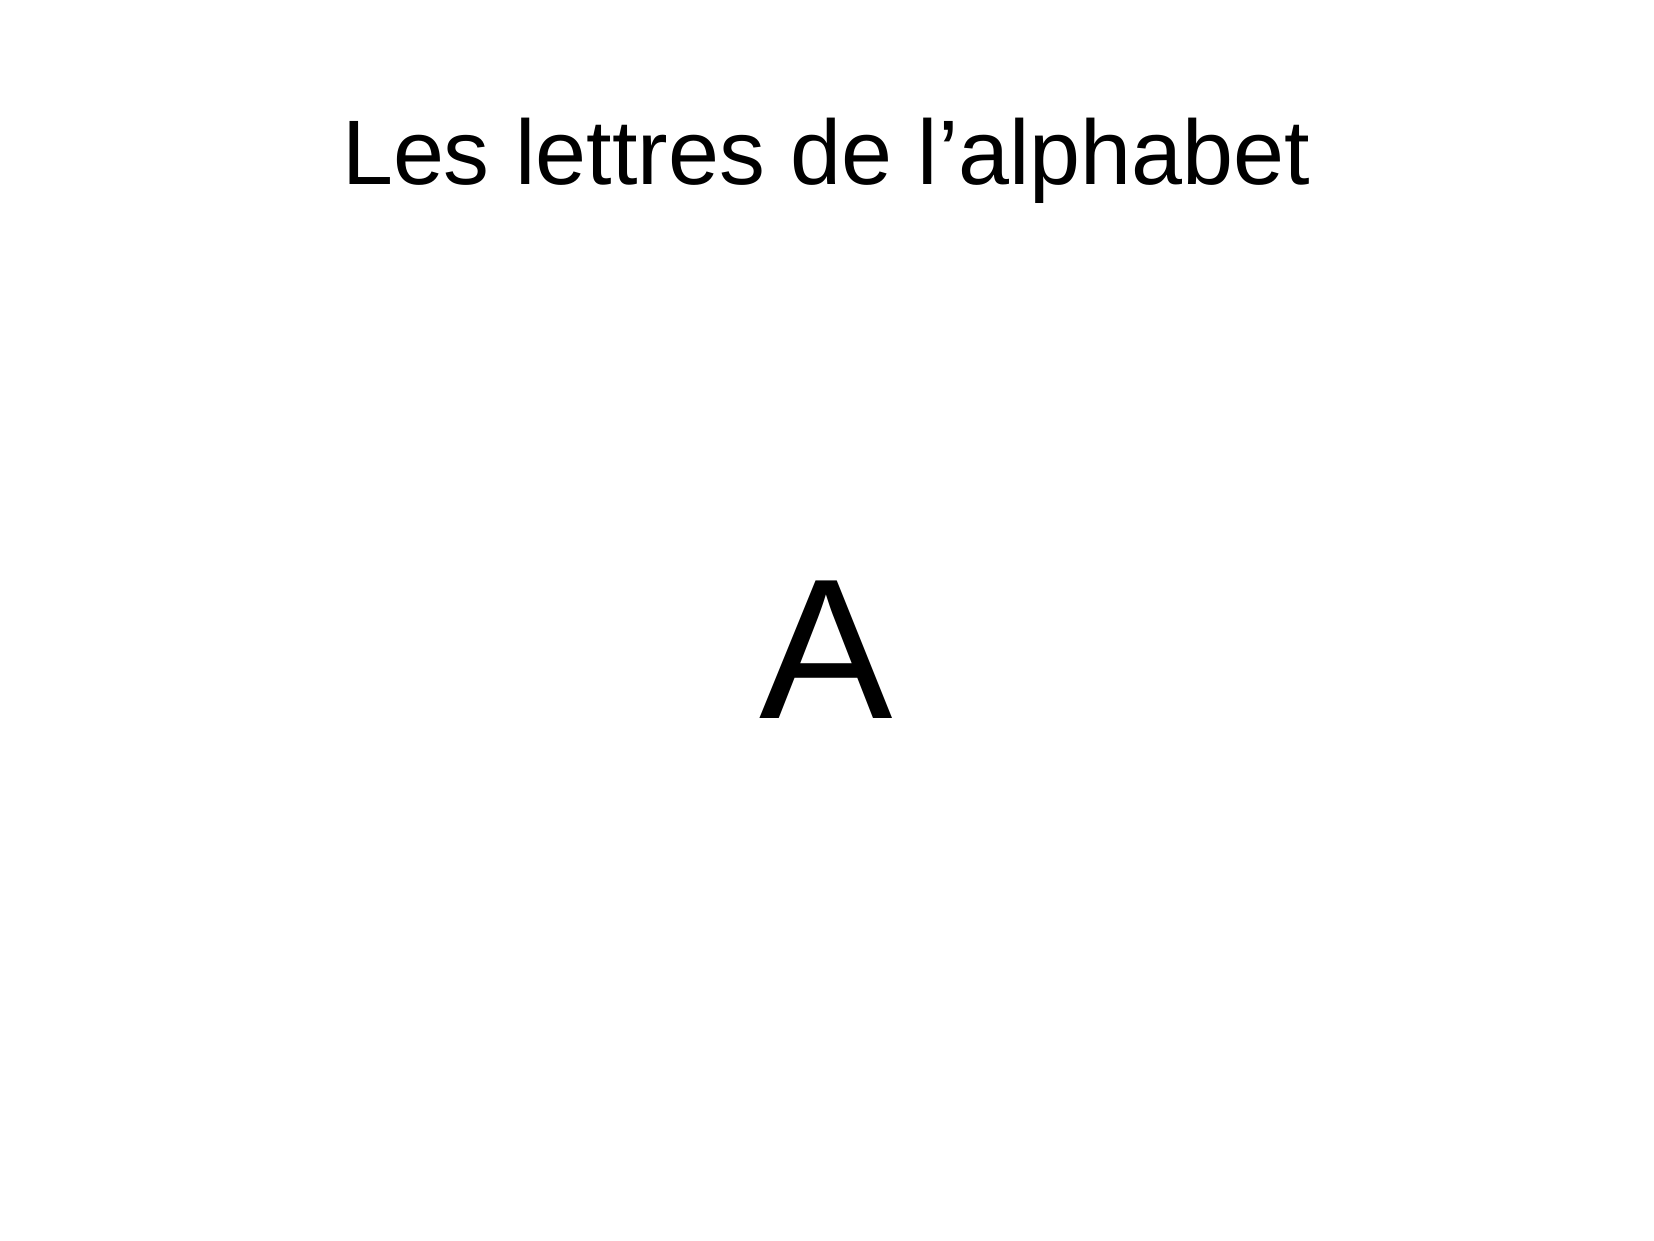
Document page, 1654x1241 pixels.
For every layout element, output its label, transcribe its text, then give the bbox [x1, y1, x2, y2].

subtitle A [82, 290, 1571, 1010]
title Les lettres de l’alphabet [82, 49, 1571, 257]
